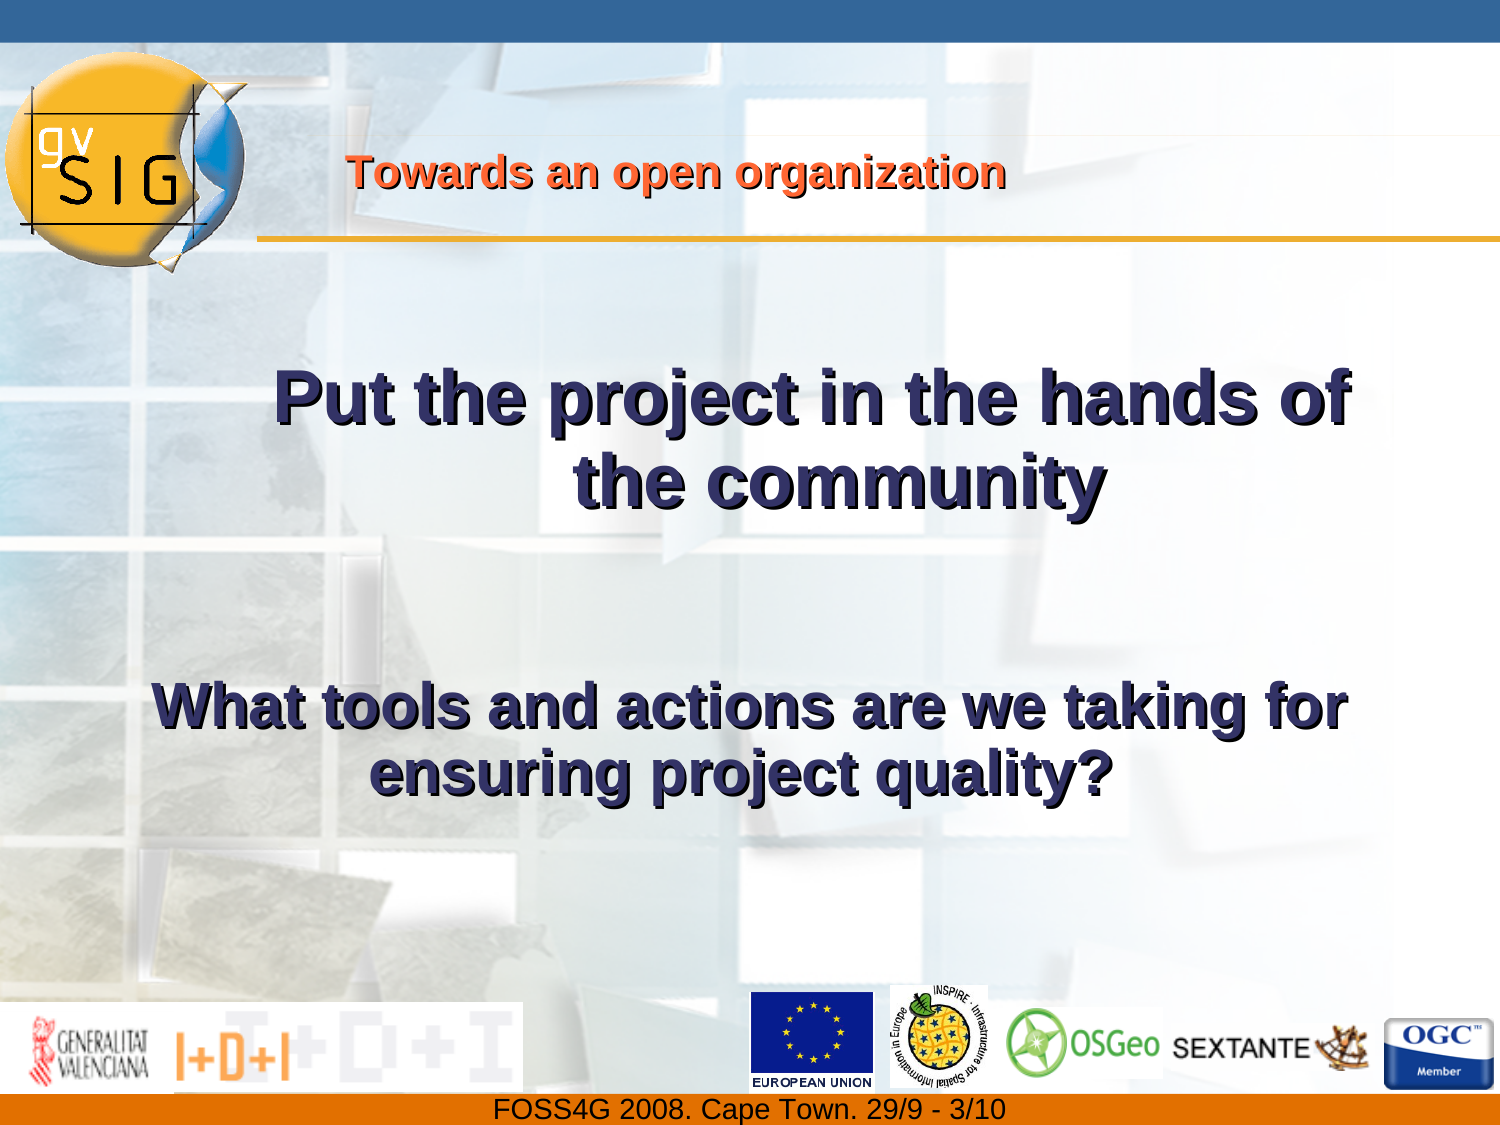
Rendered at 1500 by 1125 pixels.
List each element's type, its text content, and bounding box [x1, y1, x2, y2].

picture [0, 49, 250, 276]
text_box Towards an open organization [344, 148, 1008, 201]
picture [1171, 1023, 1375, 1071]
text_box What tools and actions are we taking for ensuring project quality? [0, 665, 1500, 895]
picture [749, 992, 875, 1093]
picture [0, 1002, 523, 1094]
picture [890, 985, 988, 1088]
picture [1384, 1018, 1494, 1090]
list Put the project in the hands of the community [208, 354, 1415, 523]
picture [1003, 1007, 1163, 1079]
